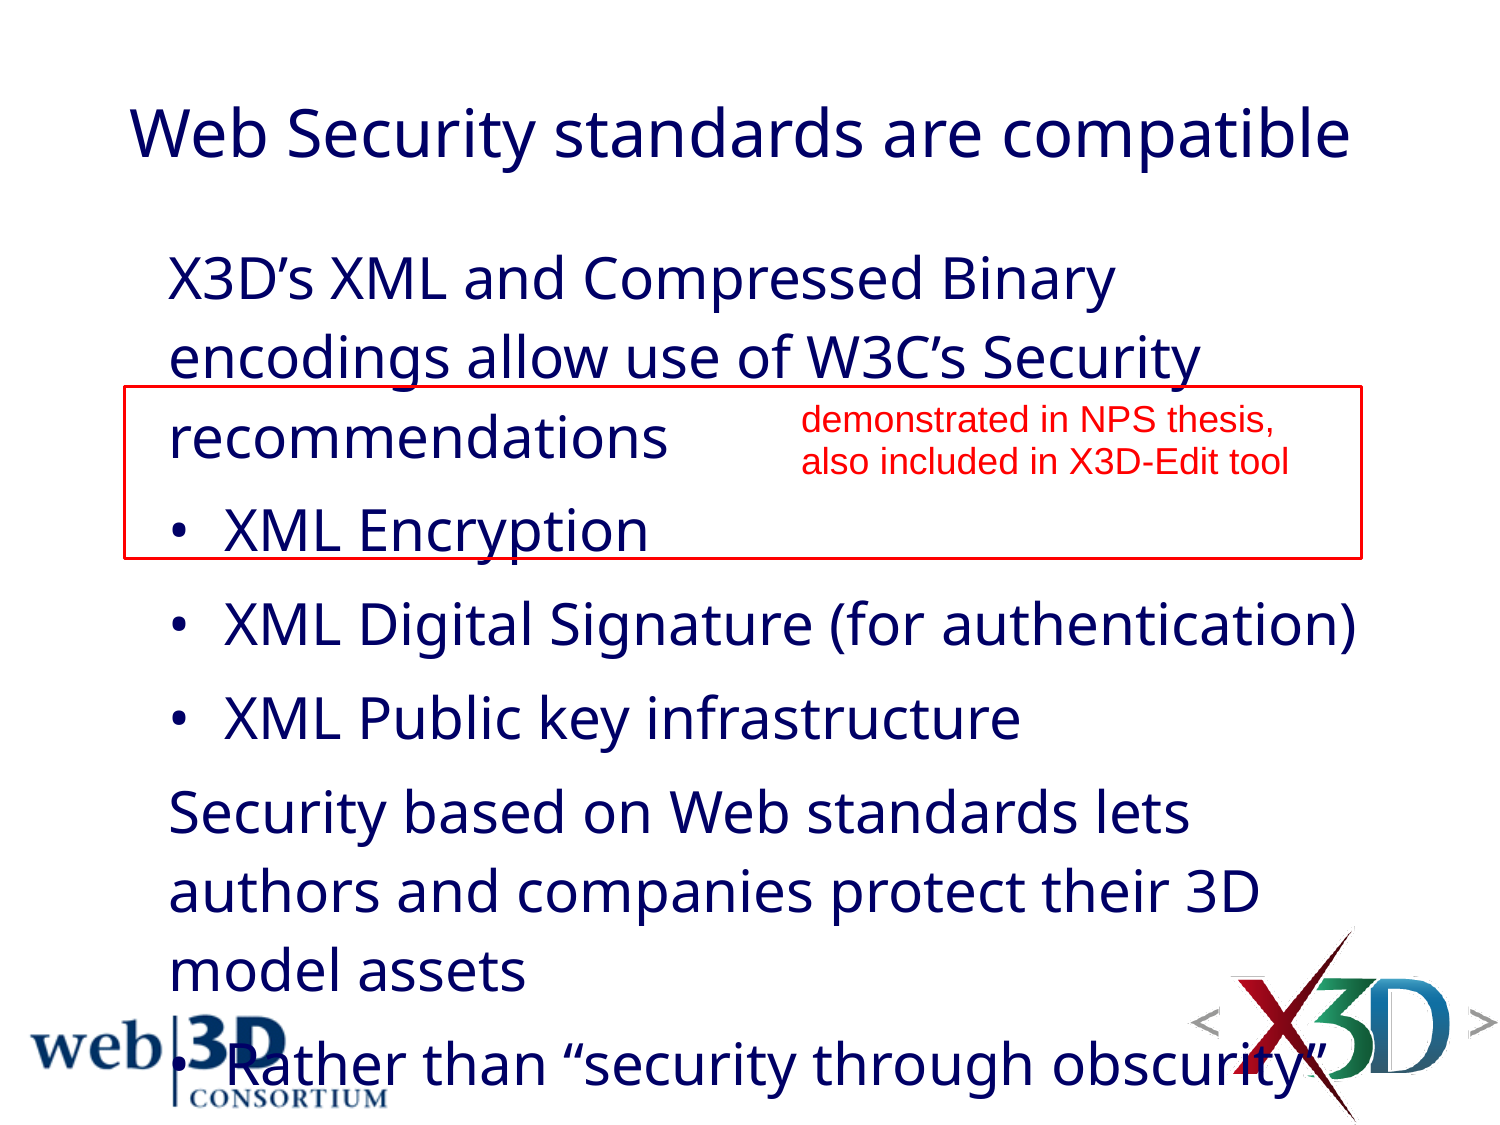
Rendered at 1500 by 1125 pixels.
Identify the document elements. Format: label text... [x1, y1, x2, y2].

title Web Security standards are compatible [112, 37, 1388, 226]
list X3D’s XML and Compressed Binary encodings allow use of W3C’s Security recommendations XML Encryption XML Digital Signature (for authentication) XML Public key infrastructure Security based on Web standards lets authors and companies protect their 3D model assets Rather than “security through obscurity” X3D-Edit support uses Apache libraries [112, 237, 1388, 986]
picture [1187, 926, 1500, 1125]
picture [12, 998, 413, 1118]
text_box demonstrated in NPS thesis, also included in X3D-Edit tool [786, 391, 1305, 491]
